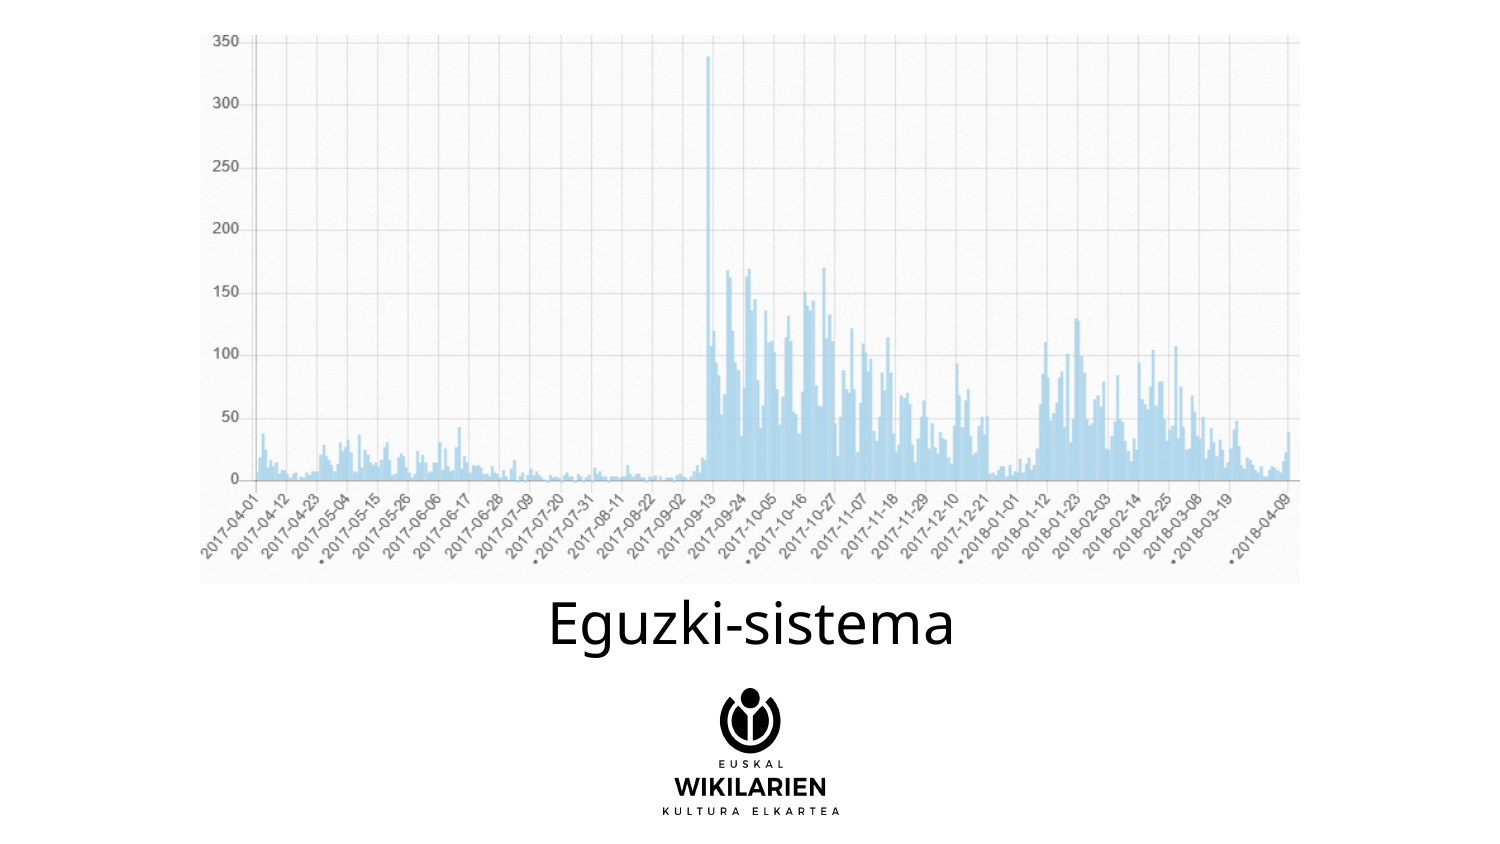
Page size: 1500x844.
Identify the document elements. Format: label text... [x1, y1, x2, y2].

subtitle Eguzki-sistema [118, 533, 1386, 709]
picture [663, 709, 839, 815]
picture [200, 35, 1300, 584]
